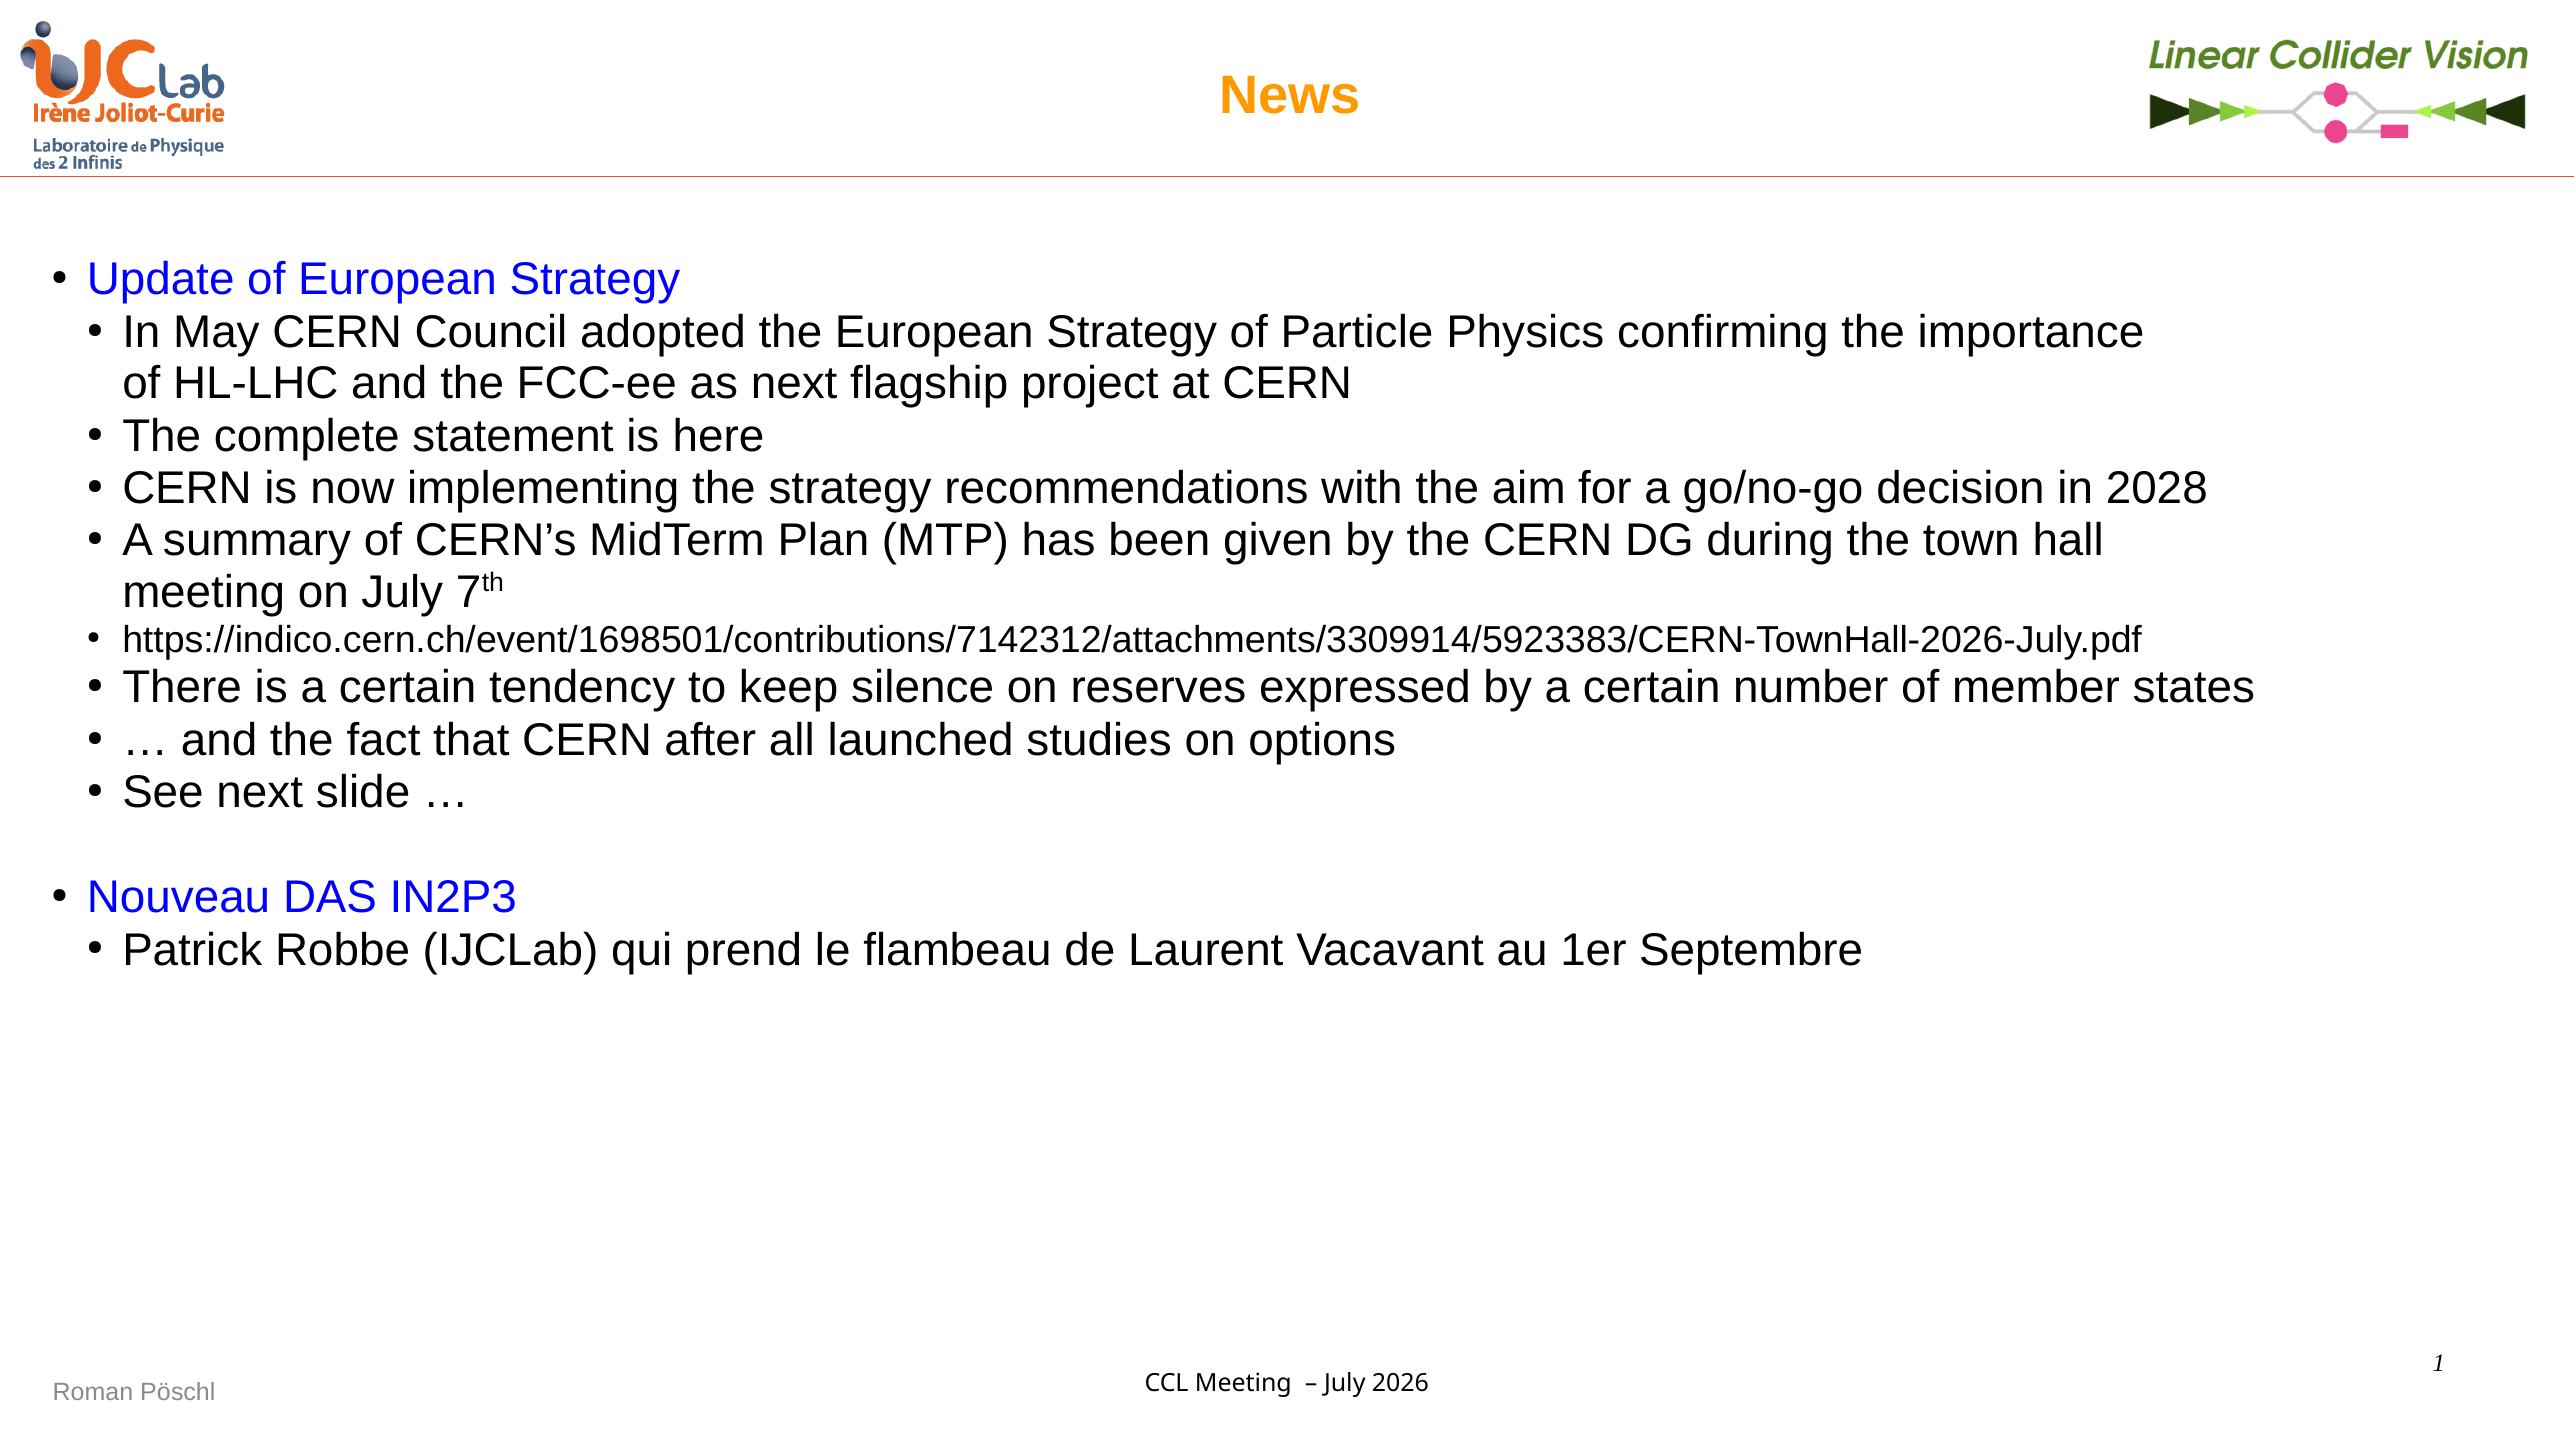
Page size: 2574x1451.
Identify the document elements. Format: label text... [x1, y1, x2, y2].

title News [132, 29, 2449, 159]
text_box Update of European Strategy In May CERN Council adopted the European Strategy of Particle Physics confirming the importance of HL-LHC and the FCC-ee as next flagship project at CERN The complete statement is here CERN is now implementing the strategy recommendations with the aim for a go/no-go decision in 2028 A summary of CERN’s MidTerm Plan (MTP) has been given by the CERN DG during the town hall meeting on July 7th https://indico.cern.ch/event/1698501/contributions/7142312/attachments/3309914/5923383/CERN-TownHall-2026-July.pdf There is a certain tendency to keep silence on reserves expressed by a certain number of member states … and the fact that CERN after all launched studies on options See next slide … Nouveau DAS IN2P3 Patrick Robbe (IJCLab) qui prend le flambeau de Laurent Vacavant au 1er Septembre [36, 193, 2266, 983]
picture [4, 5, 240, 184]
picture [2449, 29, 2538, 150]
